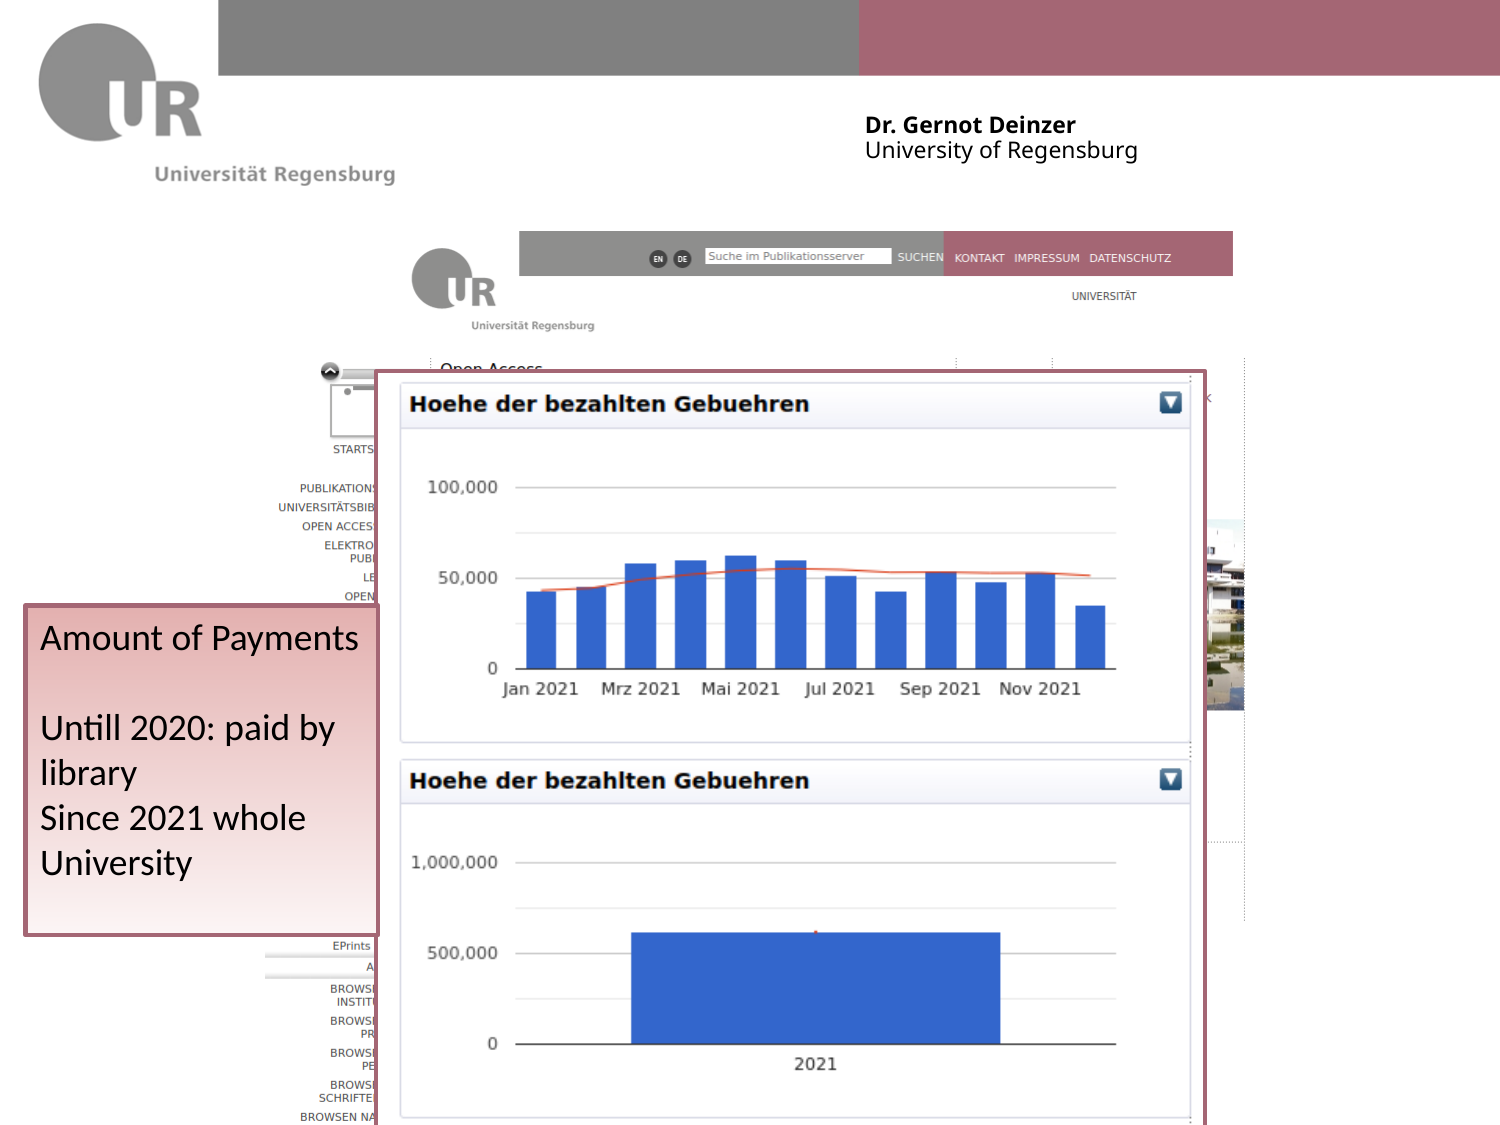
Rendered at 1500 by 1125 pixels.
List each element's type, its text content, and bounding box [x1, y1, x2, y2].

text_box Amount of Payments Untill 2020: paid by library Since 2021 whole University [25, 605, 379, 936]
picture [265, 936, 374, 1125]
picture [265, 231, 1291, 1125]
picture [17, 18, 419, 209]
picture [378, 373, 1204, 1125]
